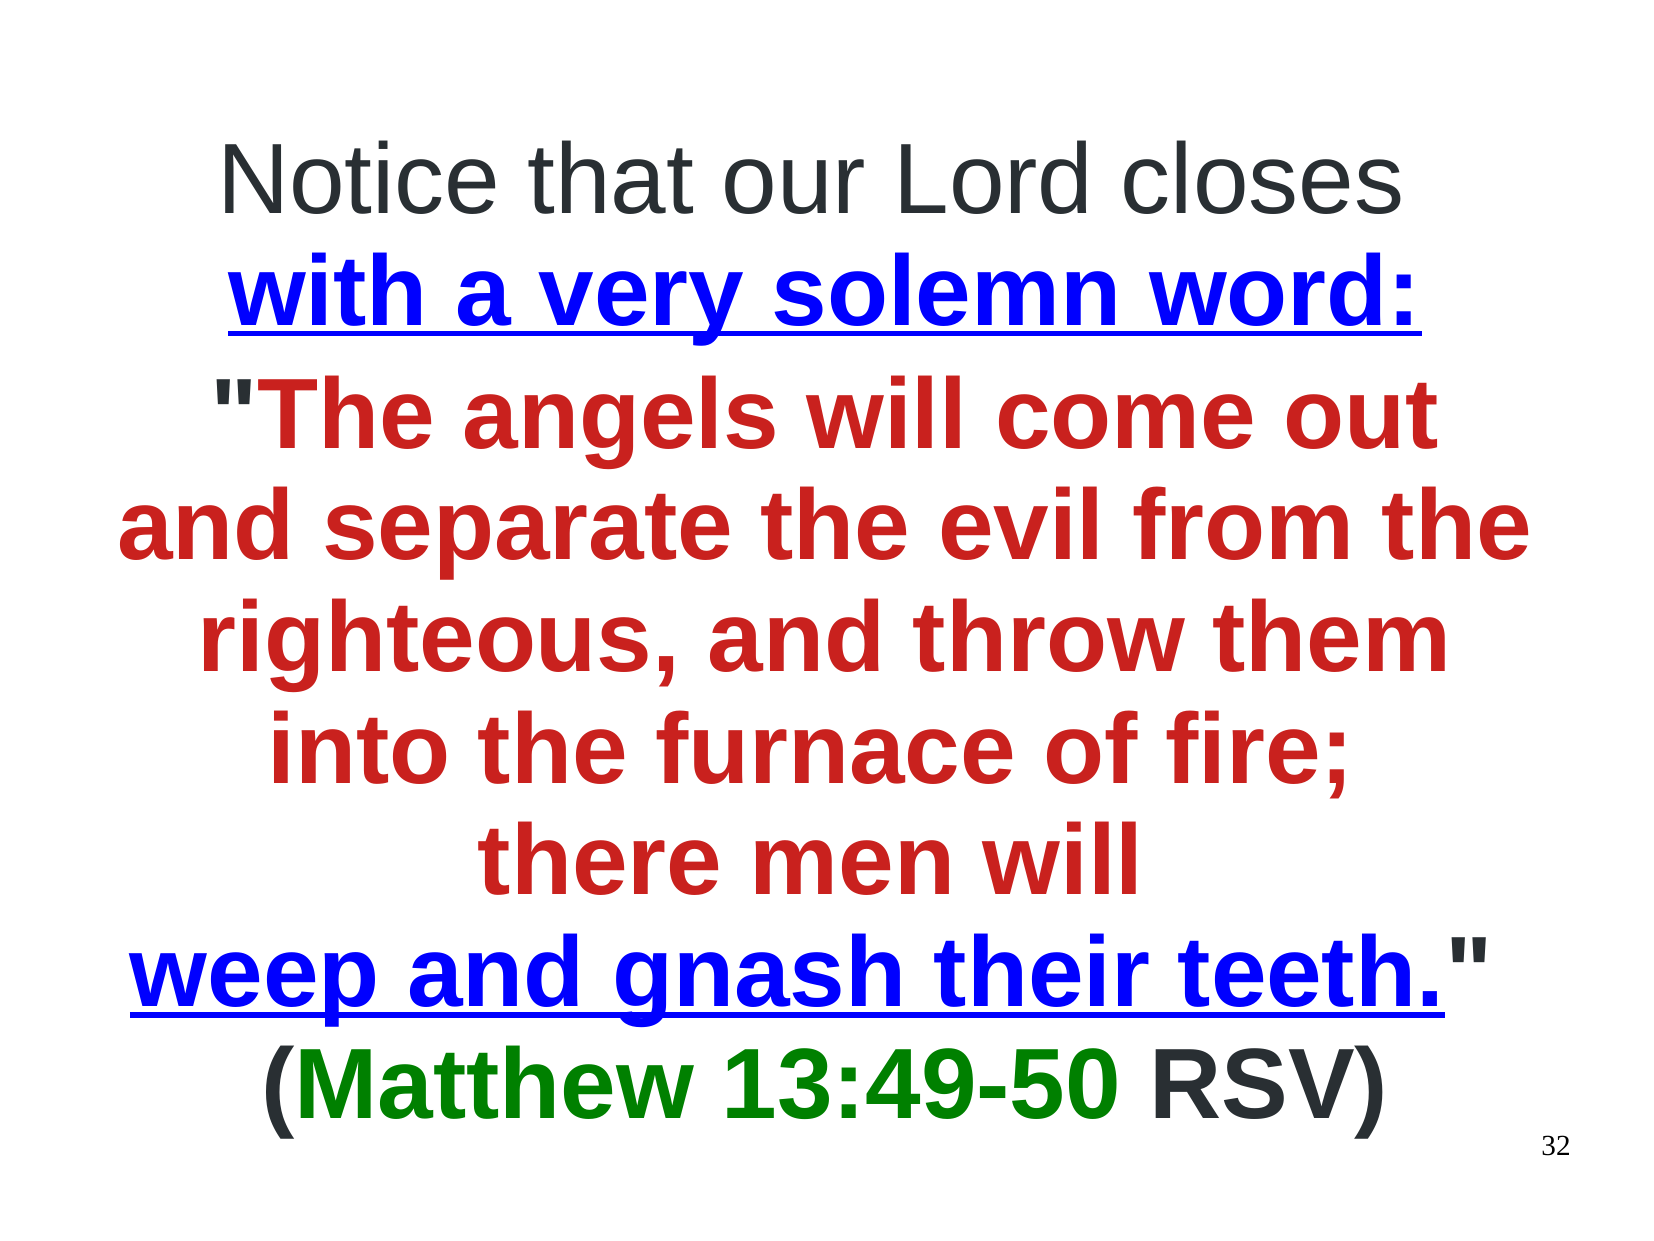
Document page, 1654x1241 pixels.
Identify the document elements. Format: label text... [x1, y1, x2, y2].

list Notice that our Lord closes with a very solemn word: "The angels will come out and separate the evil from the righteous, and throw them into the furnace of fire; there men will weep and gnash their teeth." (Matthew 13:49-50 RSV) [37, 37, 1613, 1201]
